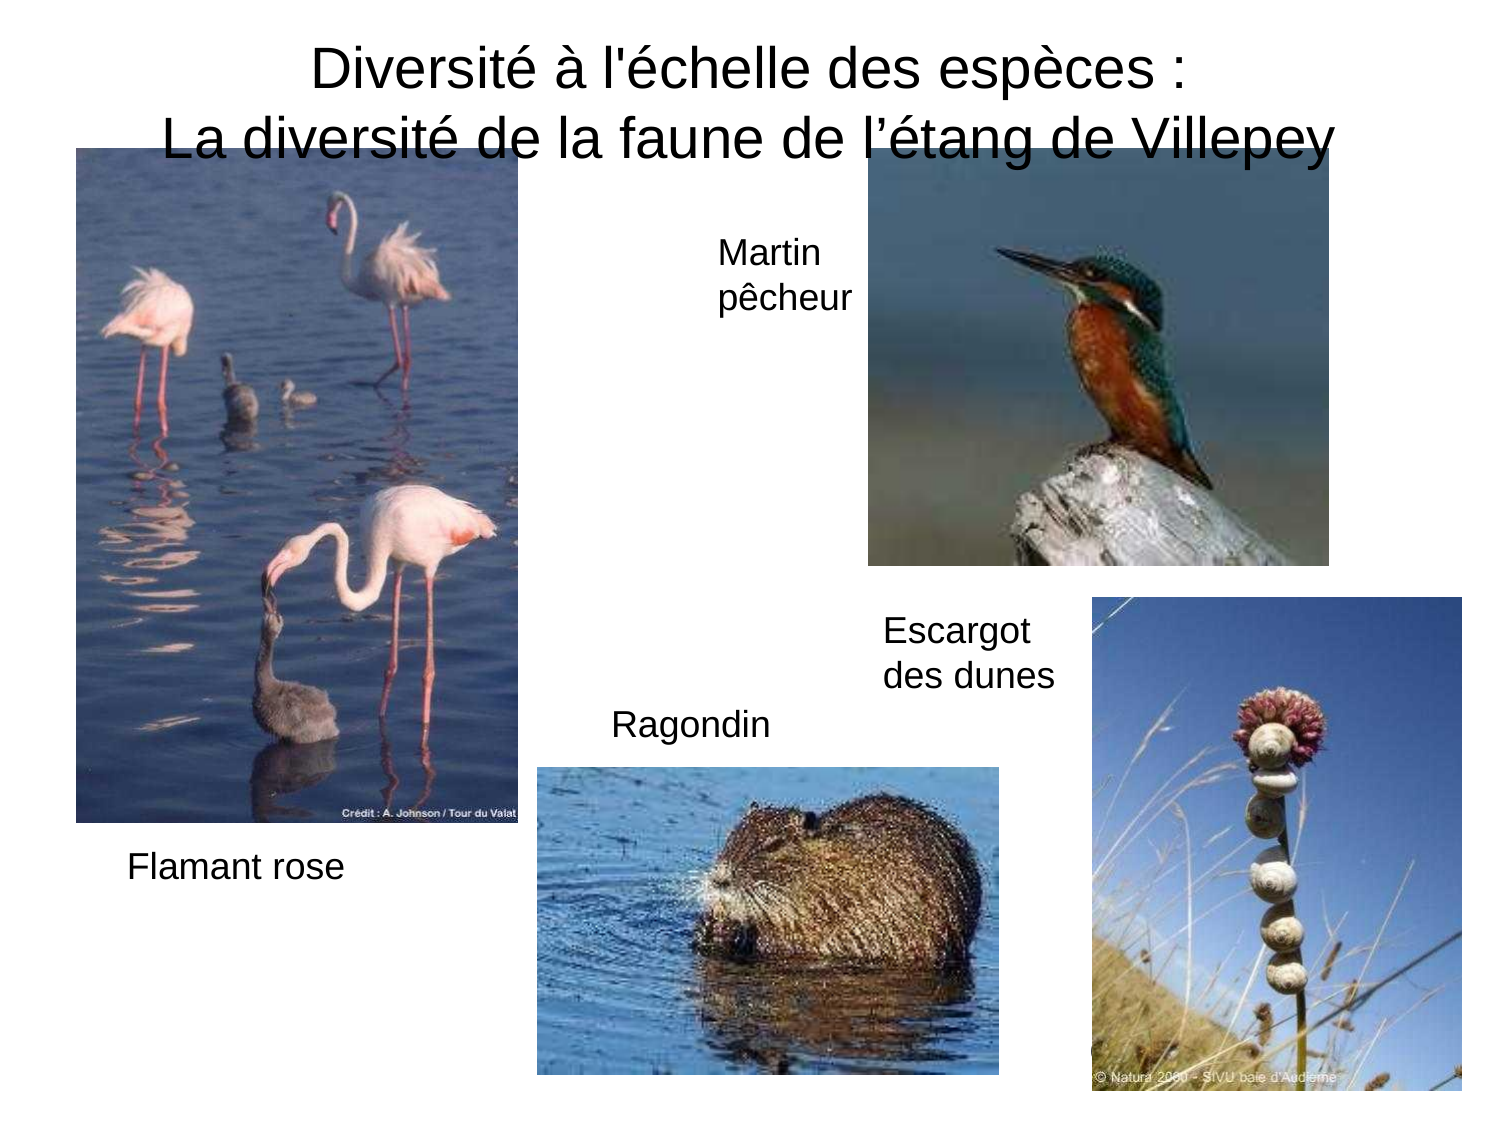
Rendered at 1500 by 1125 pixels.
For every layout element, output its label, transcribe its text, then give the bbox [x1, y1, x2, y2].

title Diversité à l'échelle des espèces : La diversité de la faune de l’étang de Villepey [75, 11, 1426, 189]
picture [1092, 597, 1462, 1091]
picture [537, 767, 999, 1075]
text_box Ragondin [596, 692, 810, 753]
text_box Martin pêcheur [702, 219, 892, 326]
text_box Flamant rose [112, 834, 384, 895]
picture [76, 189, 518, 823]
picture [868, 189, 1329, 566]
text_box Escargot des dunes [868, 597, 1093, 704]
